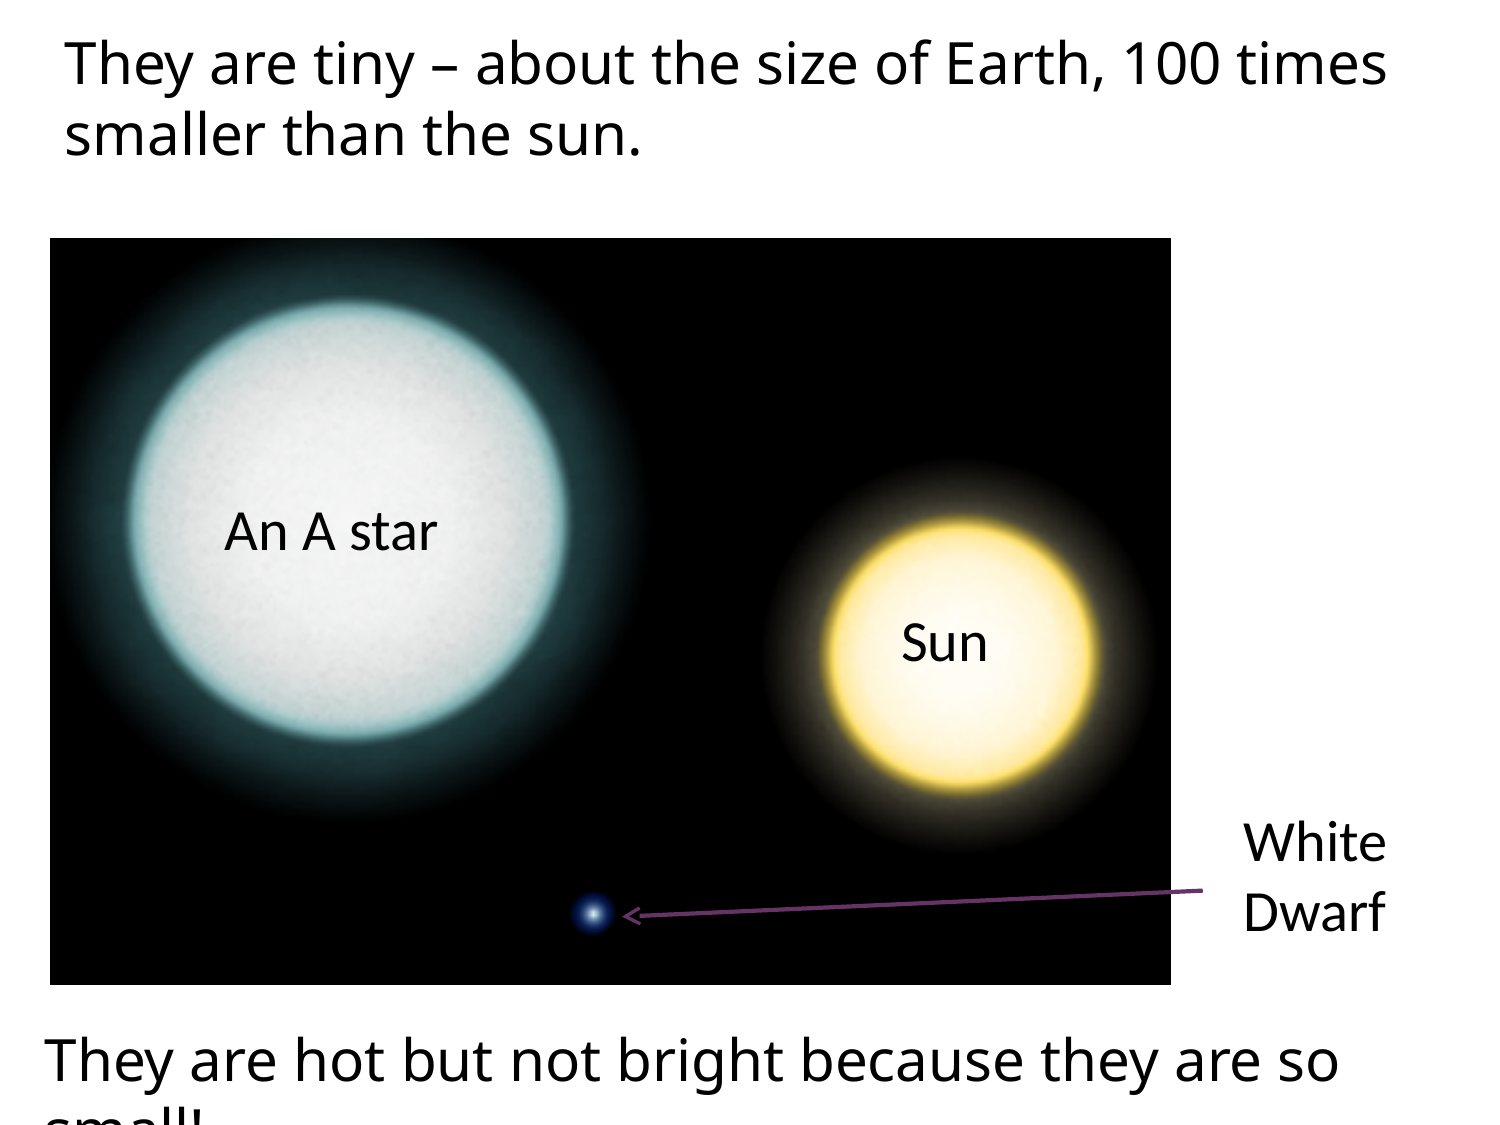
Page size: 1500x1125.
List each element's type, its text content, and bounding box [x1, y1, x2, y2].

text_box They are tiny – about the size of Earth, 100 times smaller than the sun. [49, 19, 1428, 175]
picture [50, 238, 1171, 985]
text_box Sun [886, 595, 1110, 681]
text_box An A star [210, 485, 514, 571]
text_box They are hot but not bright because they are so small! [30, 1015, 1486, 1125]
text_box White Dwarf [1229, 795, 1453, 951]
